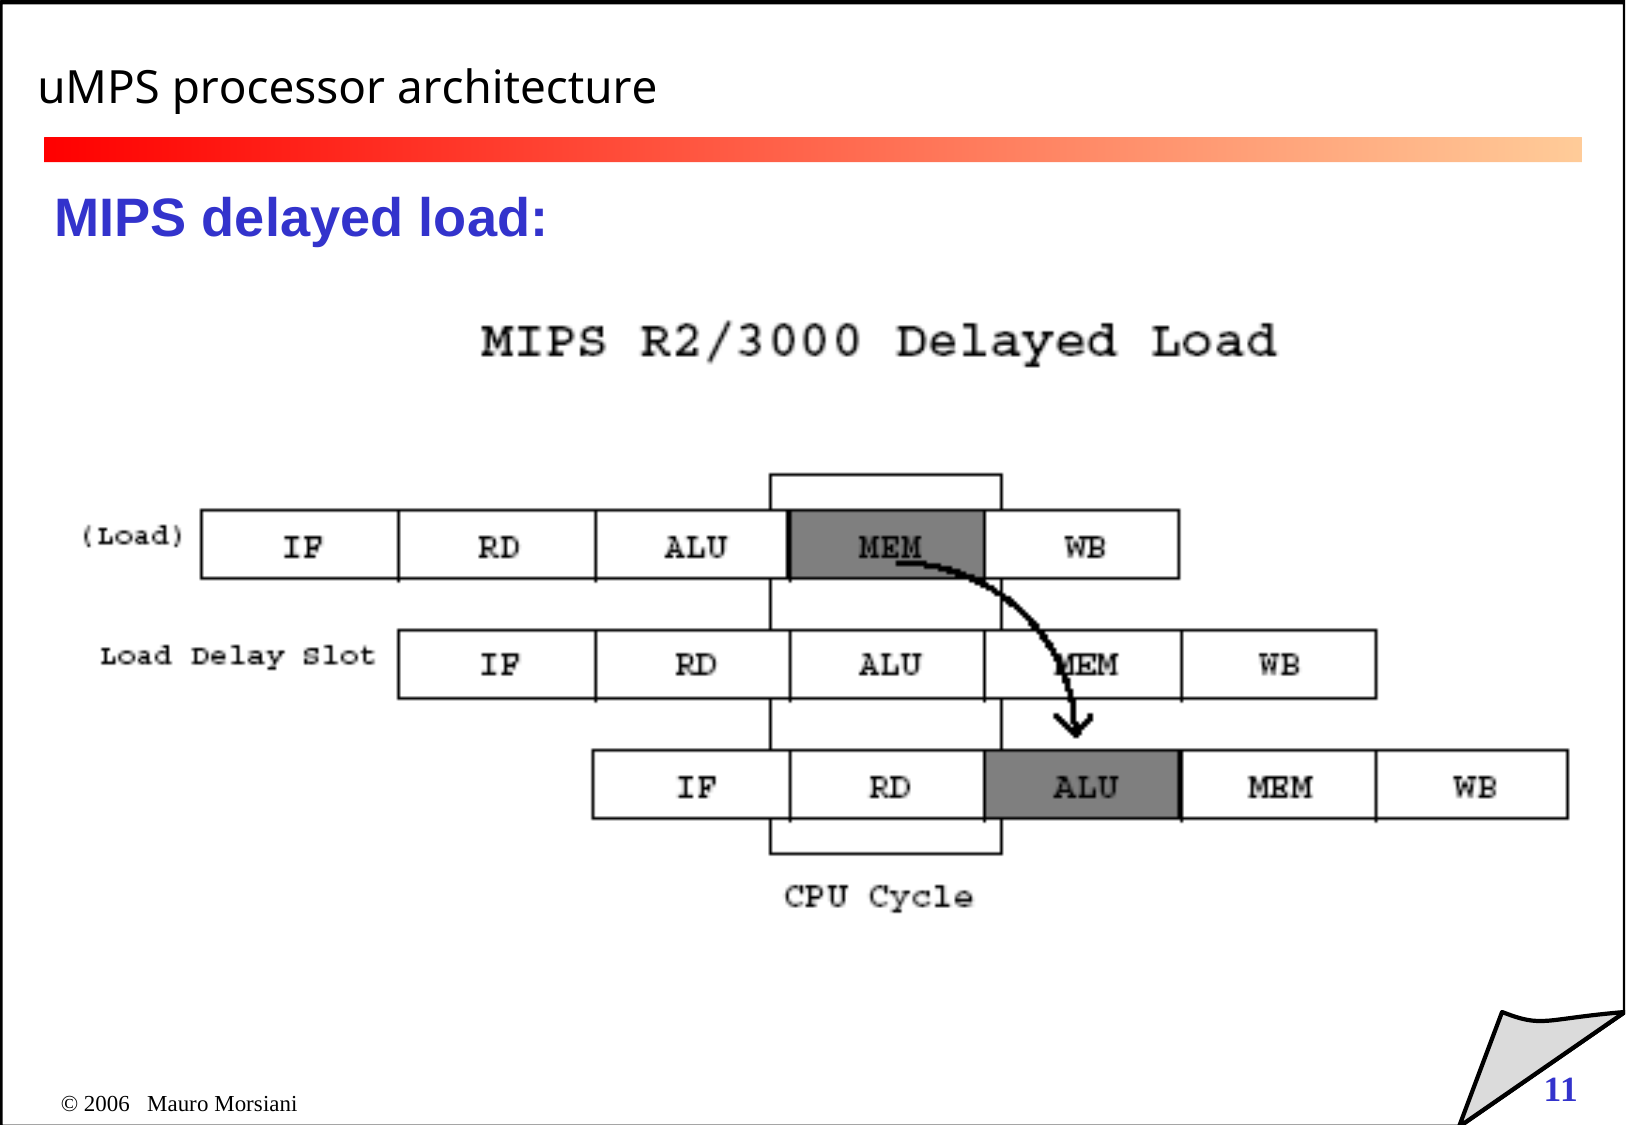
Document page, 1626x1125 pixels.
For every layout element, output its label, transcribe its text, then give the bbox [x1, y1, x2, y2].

list MIPS delayed load: [54, 187, 1557, 595]
picture [46, 316, 1584, 927]
title uMPS processor architecture [37, 44, 1587, 130]
